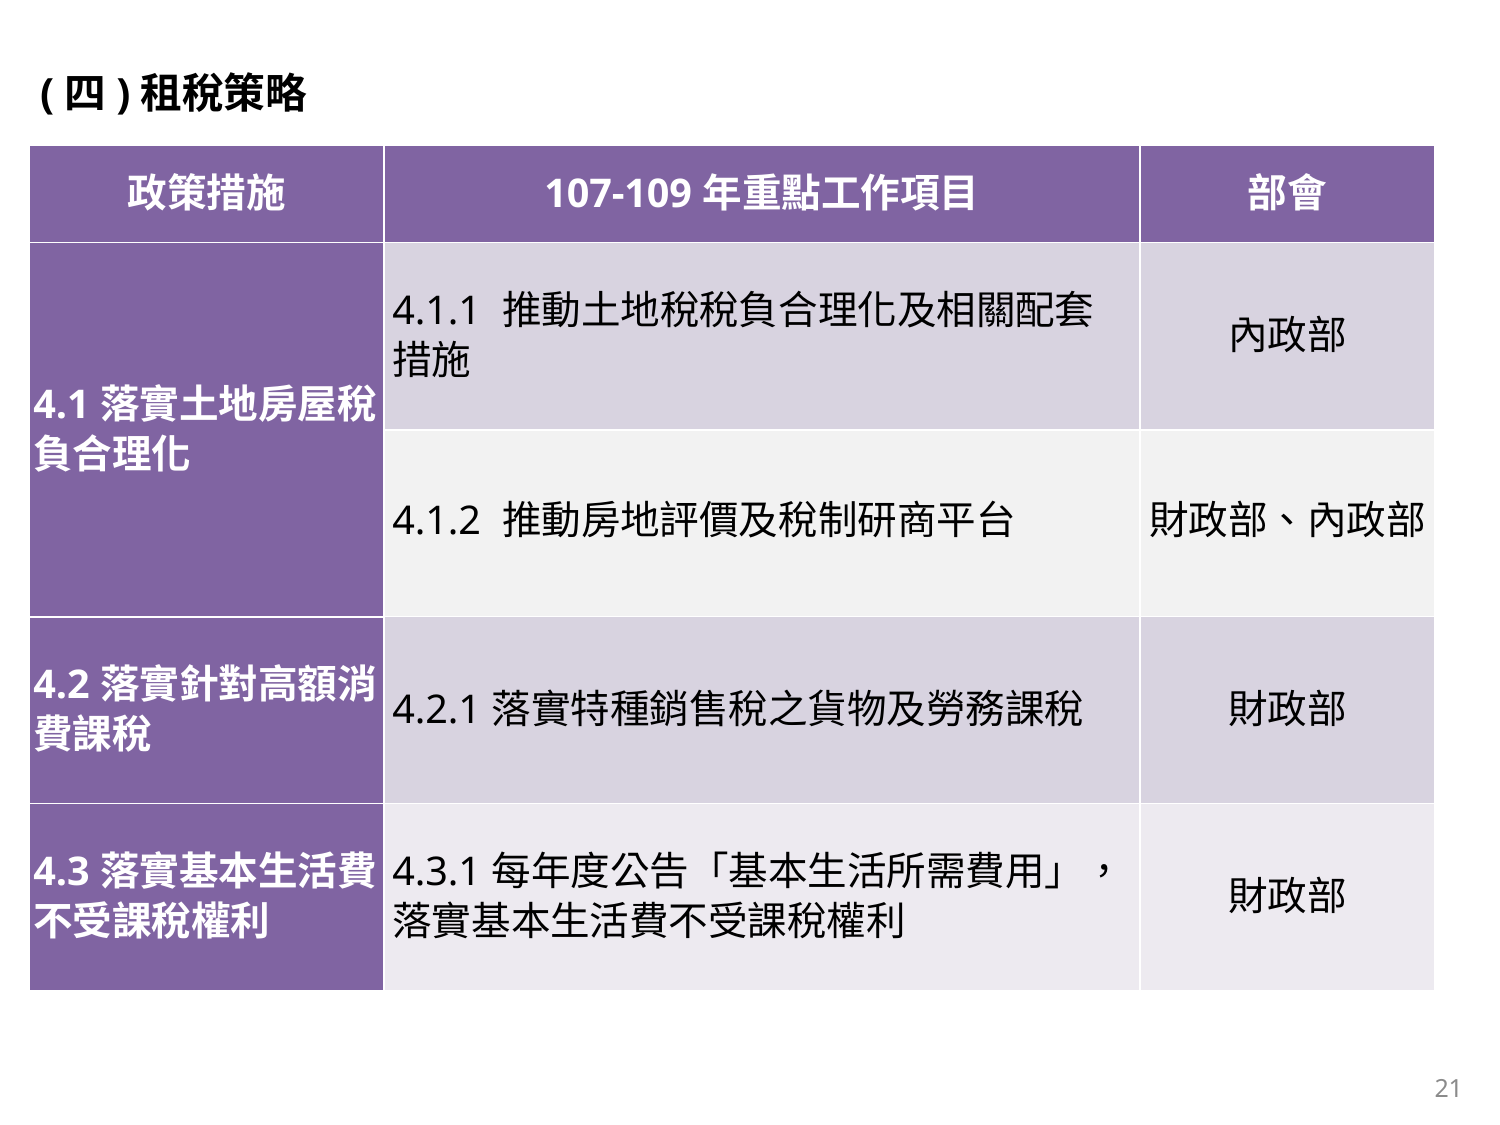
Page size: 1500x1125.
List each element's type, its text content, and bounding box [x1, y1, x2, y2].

table_cell 4.2.1落實特種銷售稅之貨物及勞務課稅 [385, 617, 1139, 803]
slide_number <編號> [1128, 1059, 1478, 1120]
table_cell 財政部、內政部 [1141, 431, 1434, 616]
table_header 部會 [1141, 146, 1434, 242]
table_header 政策措施 [30, 146, 383, 242]
table_cell 財政部 [1141, 617, 1434, 803]
text_box (四)租稅策略 [25, 36, 491, 125]
table_cell 4.3落實基本生活費不受課稅權利 [30, 804, 383, 990]
table_cell 4.1落實土地房屋稅負合理化 [30, 243, 383, 616]
table_cell 4.2落實針對高額消費課稅 [30, 618, 383, 803]
table_cell 4.1.2 推動房地評價及稅制研商平台 [385, 431, 1139, 616]
table_cell 內政部 [1141, 243, 1434, 429]
table_header 107-109年重點工作項目 [385, 146, 1139, 242]
table_cell 財政部 [1141, 804, 1434, 990]
table_cell 4.1.1 推動土地稅稅負合理化及相關配套措施 [385, 243, 1139, 429]
table_cell 4.3.1每年度公告「基本生活所需費用」，落實基本生活費不受課稅權利 [385, 804, 1139, 990]
